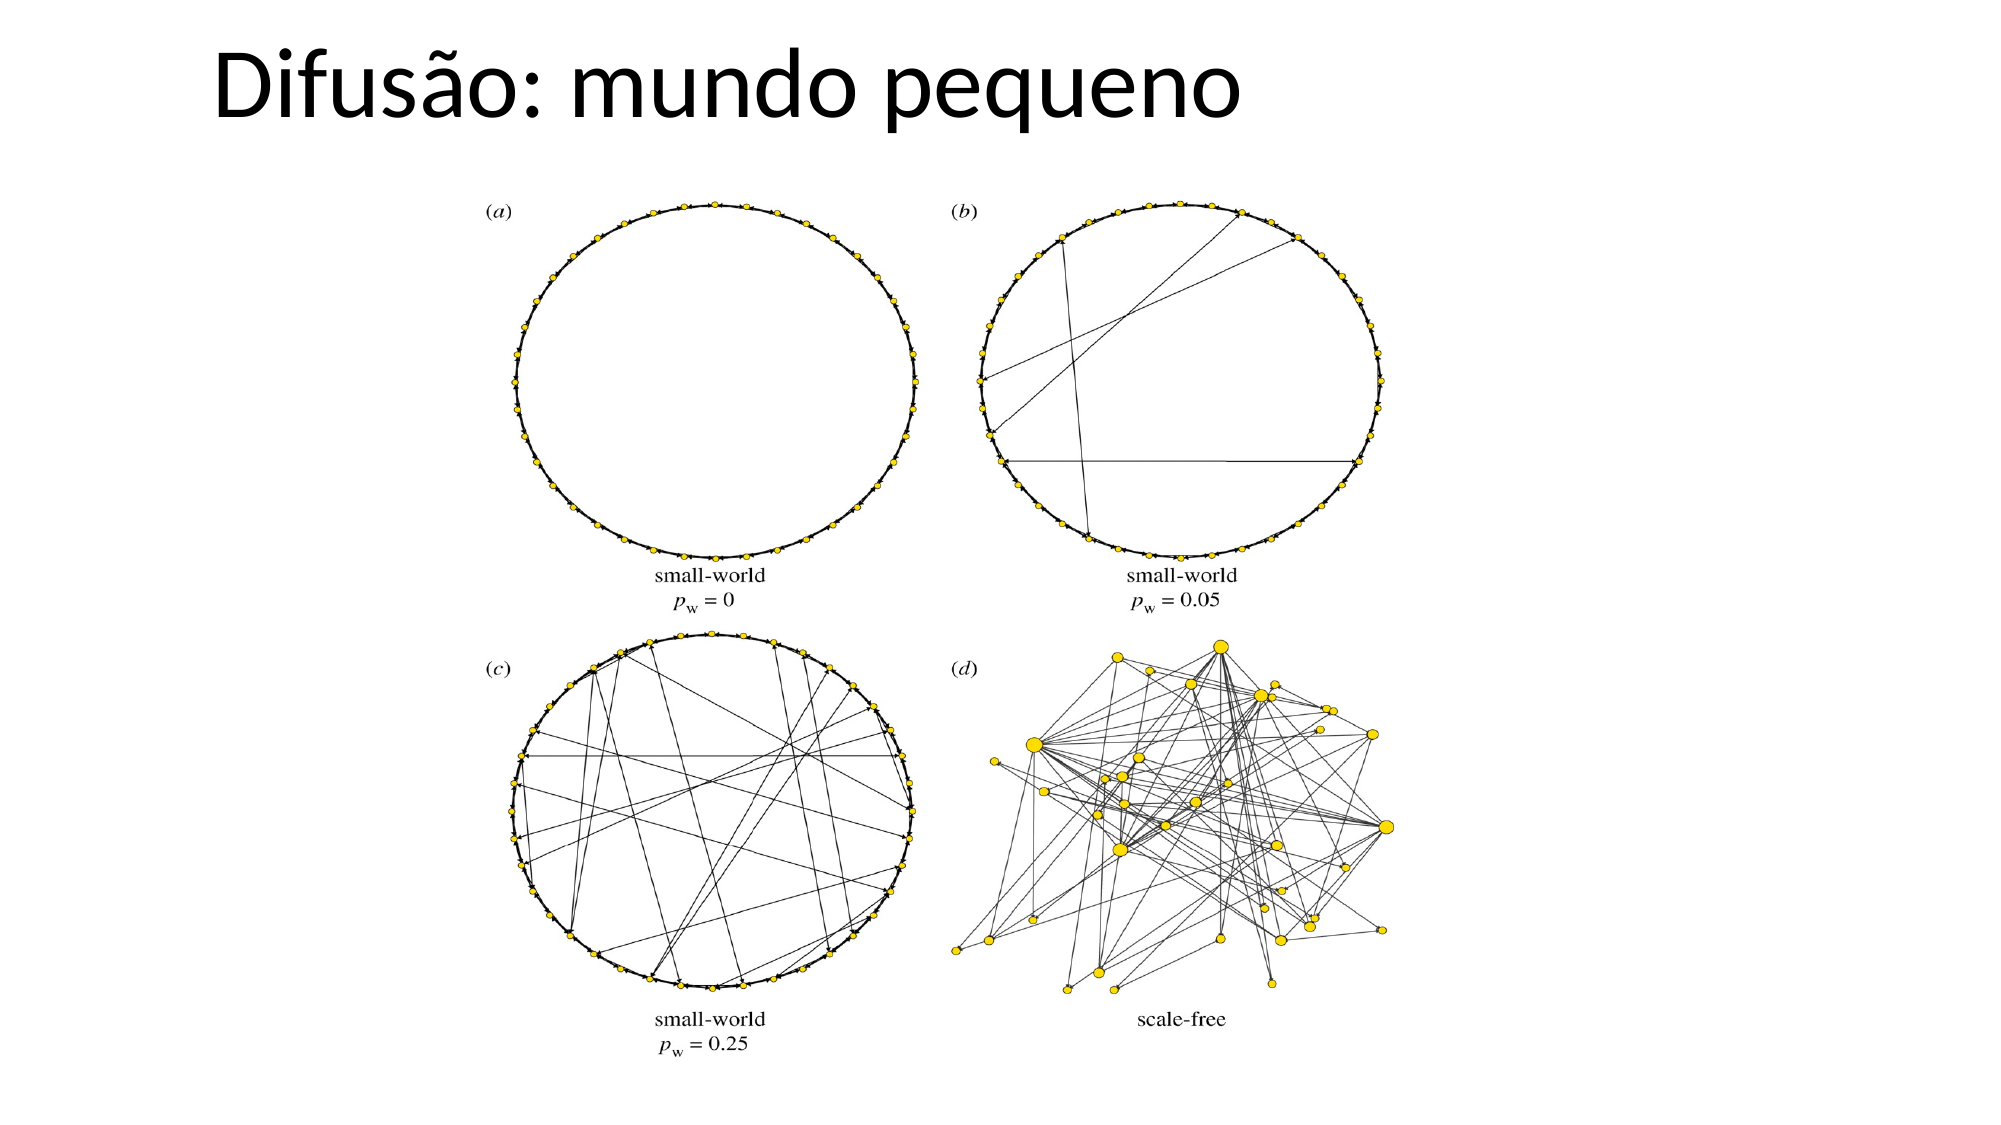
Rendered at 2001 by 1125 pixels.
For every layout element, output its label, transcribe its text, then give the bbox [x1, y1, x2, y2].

title Difusão: mundo pequeno [212, 0, 1713, 287]
picture [485, 200, 1394, 1061]
